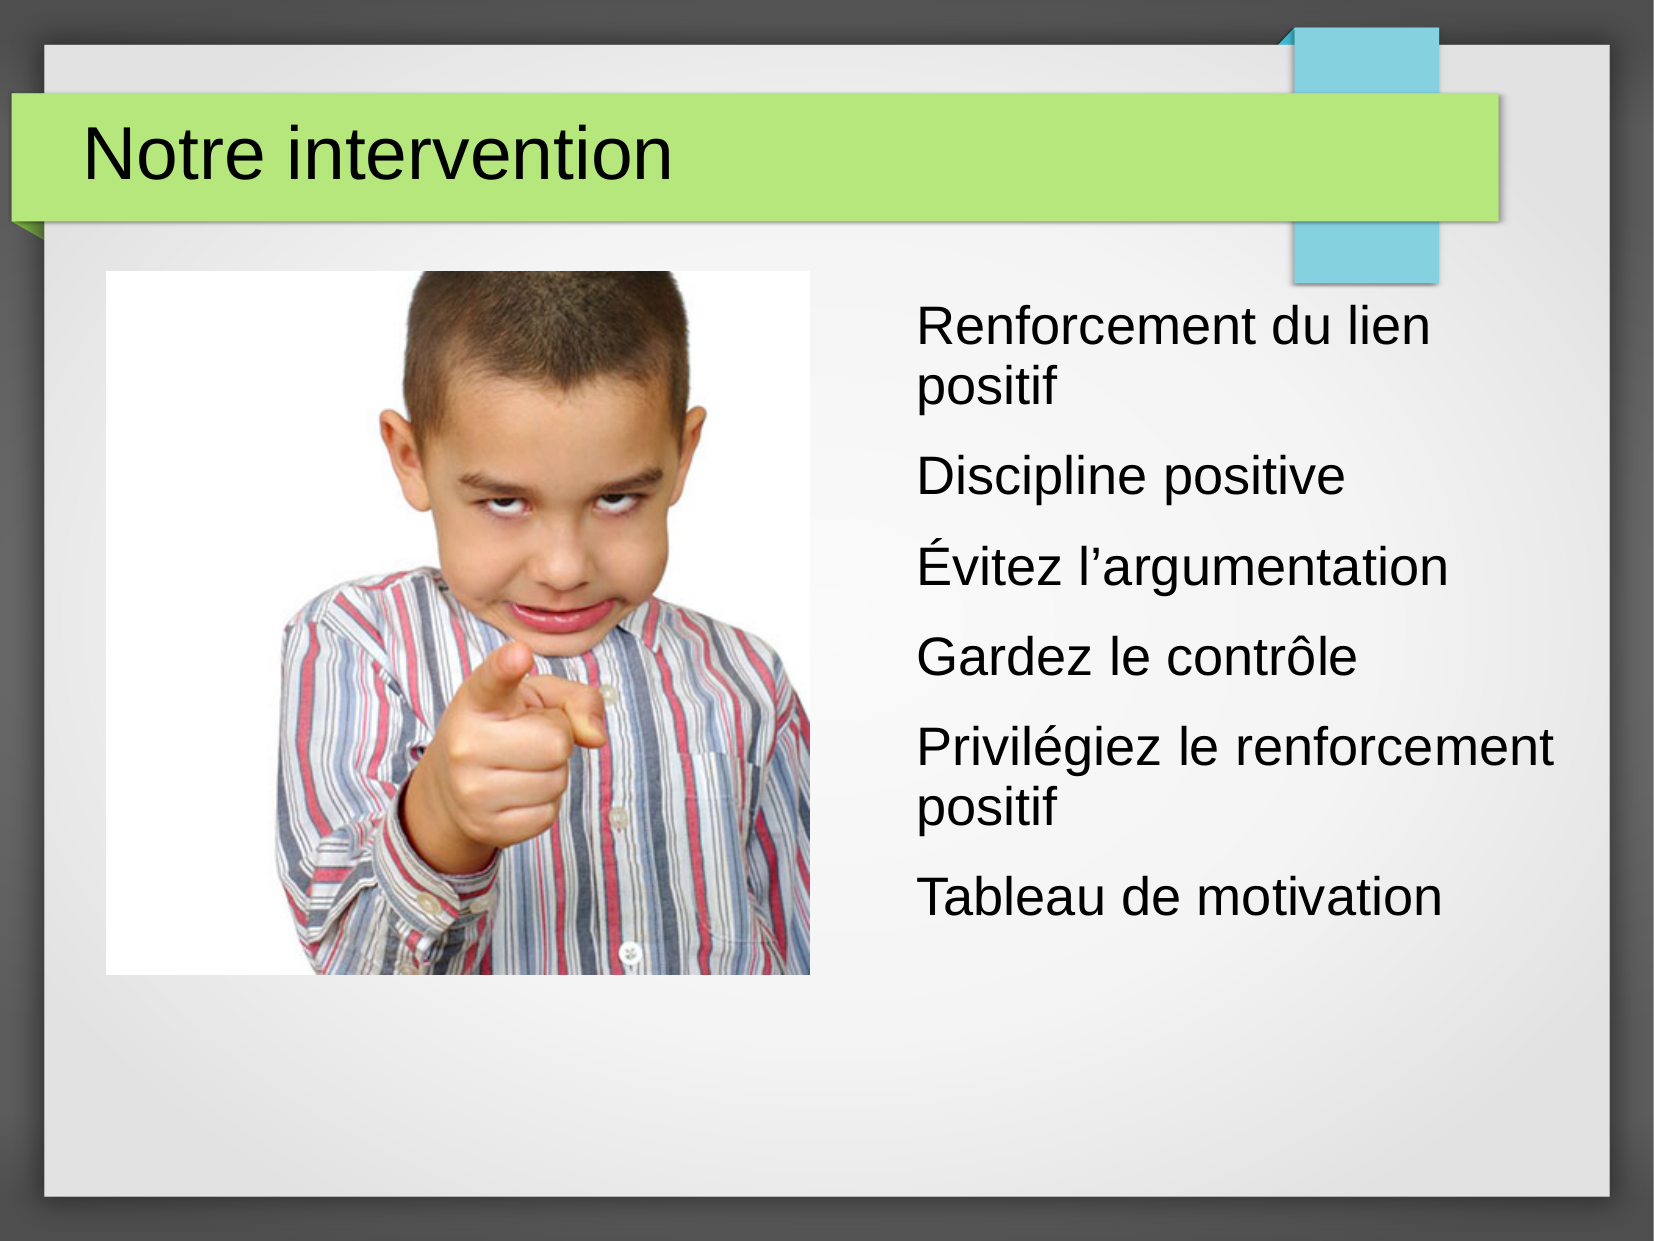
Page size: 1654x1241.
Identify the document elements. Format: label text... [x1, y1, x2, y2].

list Renforcement du lien positif Discipline positive Évitez l’argumentation Gardez le contrôle Privilégiez le renforcement positif Tableau de motivation [845, 295, 1572, 1015]
picture [0, 0, 1654, 1241]
title Notre intervention [82, 94, 1264, 213]
